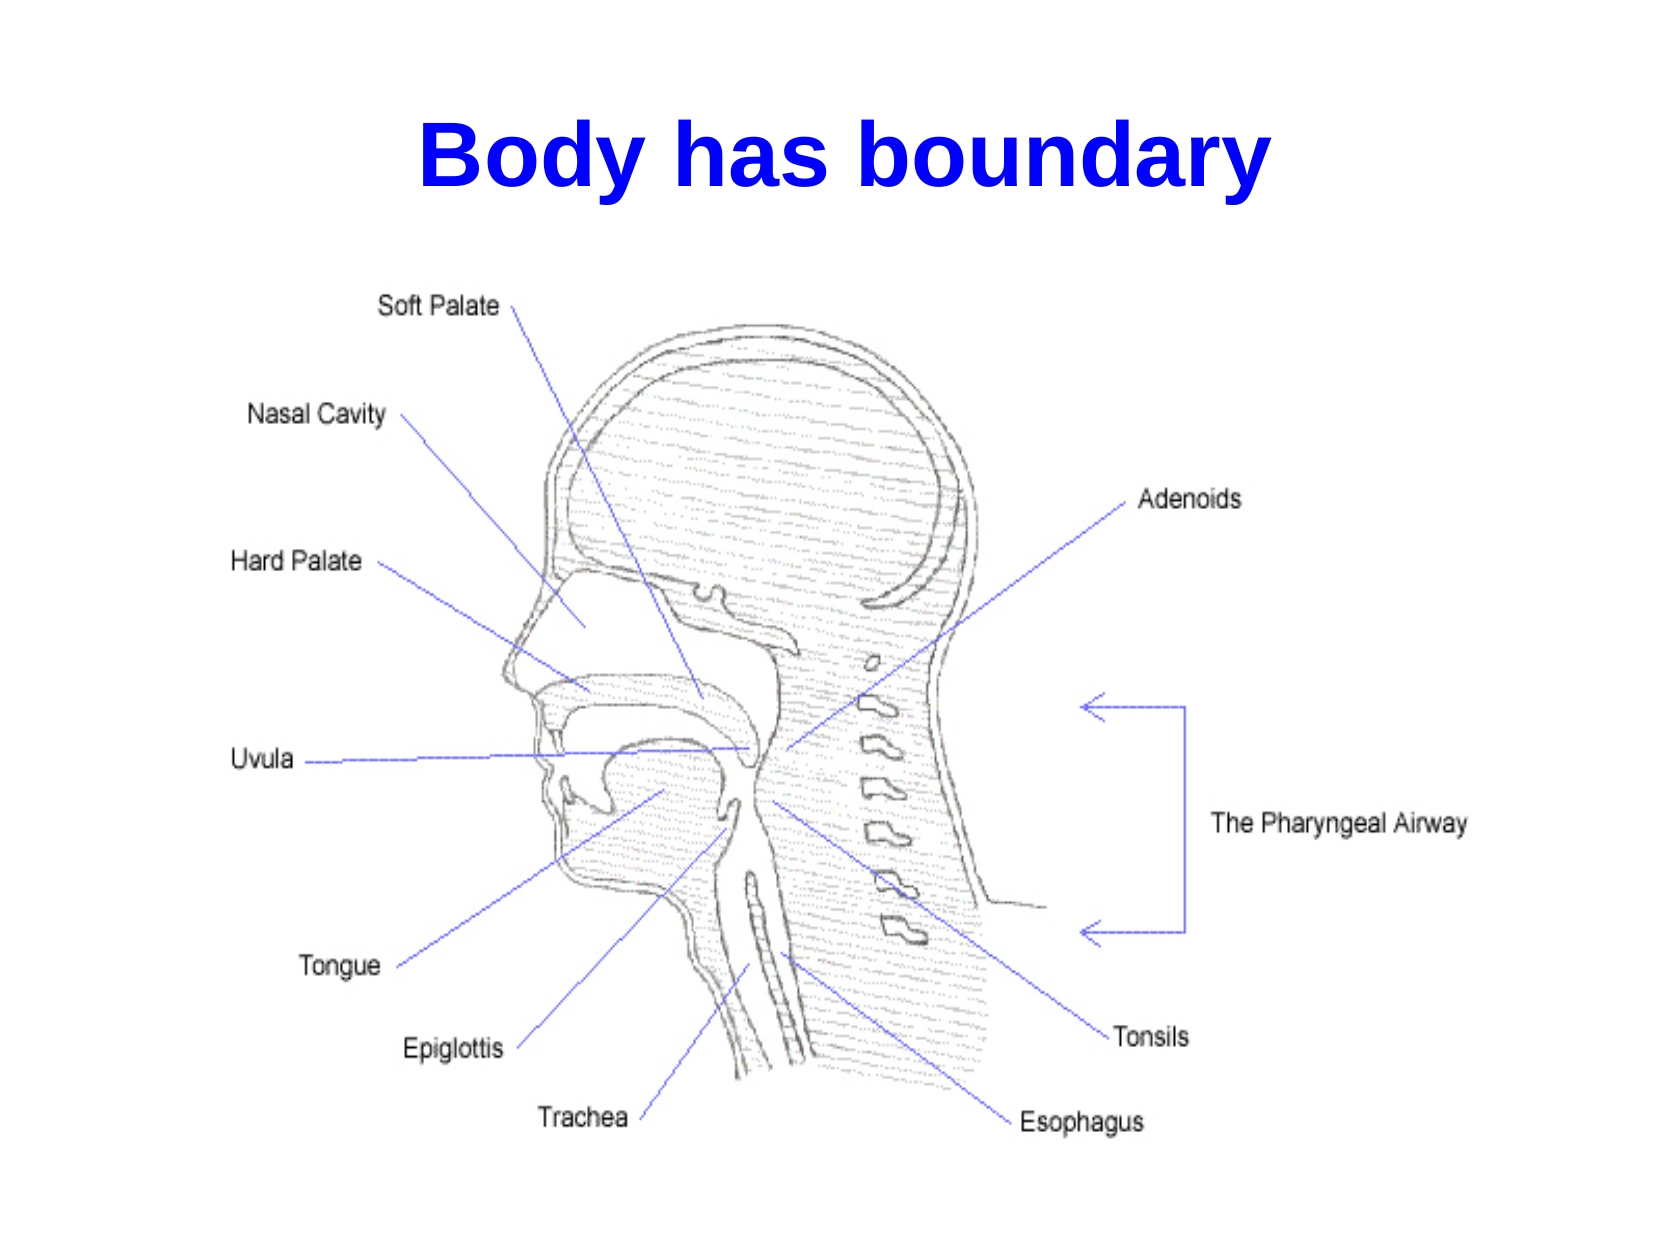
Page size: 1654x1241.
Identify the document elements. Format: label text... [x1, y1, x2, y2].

picture [210, 263, 1471, 1156]
title Body has boundary [101, 99, 1591, 211]
